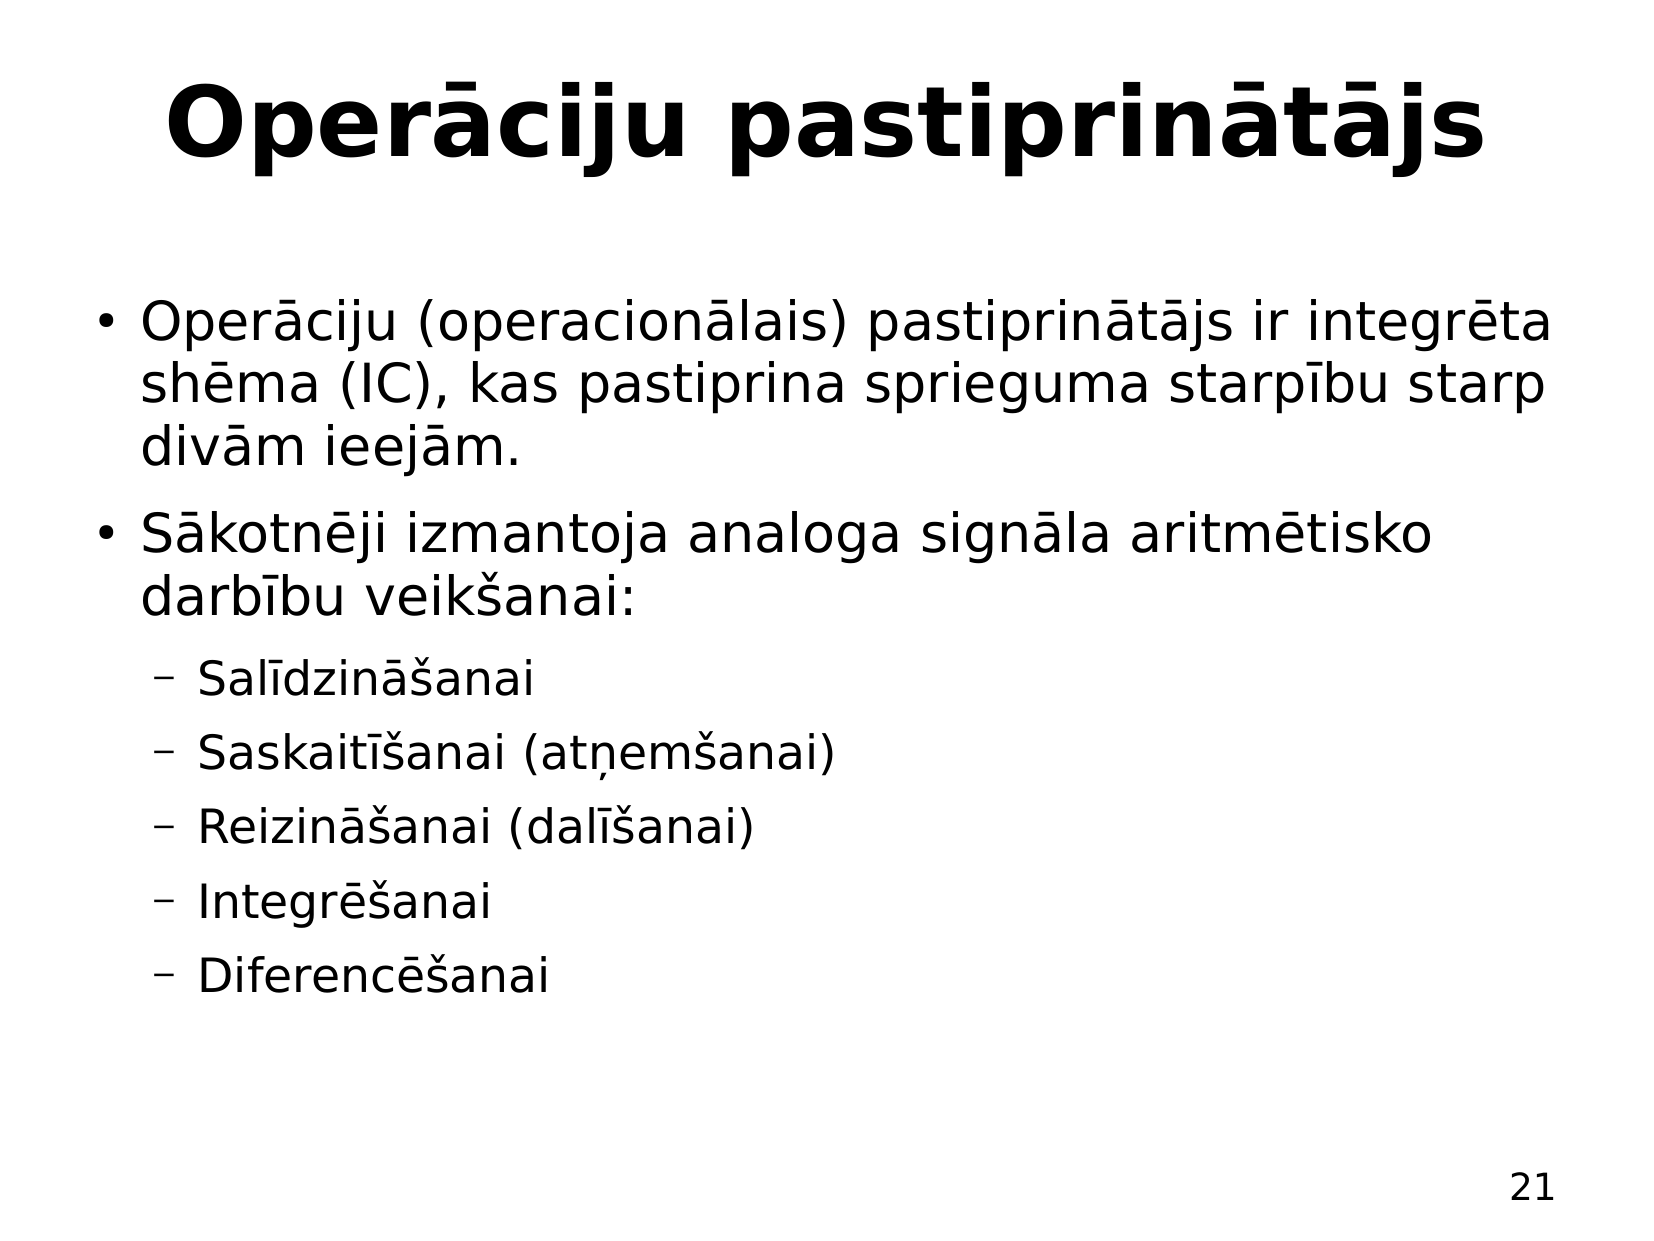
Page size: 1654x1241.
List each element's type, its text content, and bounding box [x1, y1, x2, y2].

list Operāciju (operacionālais) pastiprinātājs ir integrēta shēma (IC), kas pastiprina sprieguma starpību starp divām ieejām. Sākotnēji izmantoja analoga signāla aritmētisko darbību veikšanai: Salīdzināšanai Saskaitīšanai (atņemšanai) Reizināšanai (dalīšanai) Integrēšanai Diferencēšanai [82, 290, 1571, 1010]
title Operāciju pastiprinātājs [82, 0, 1571, 255]
